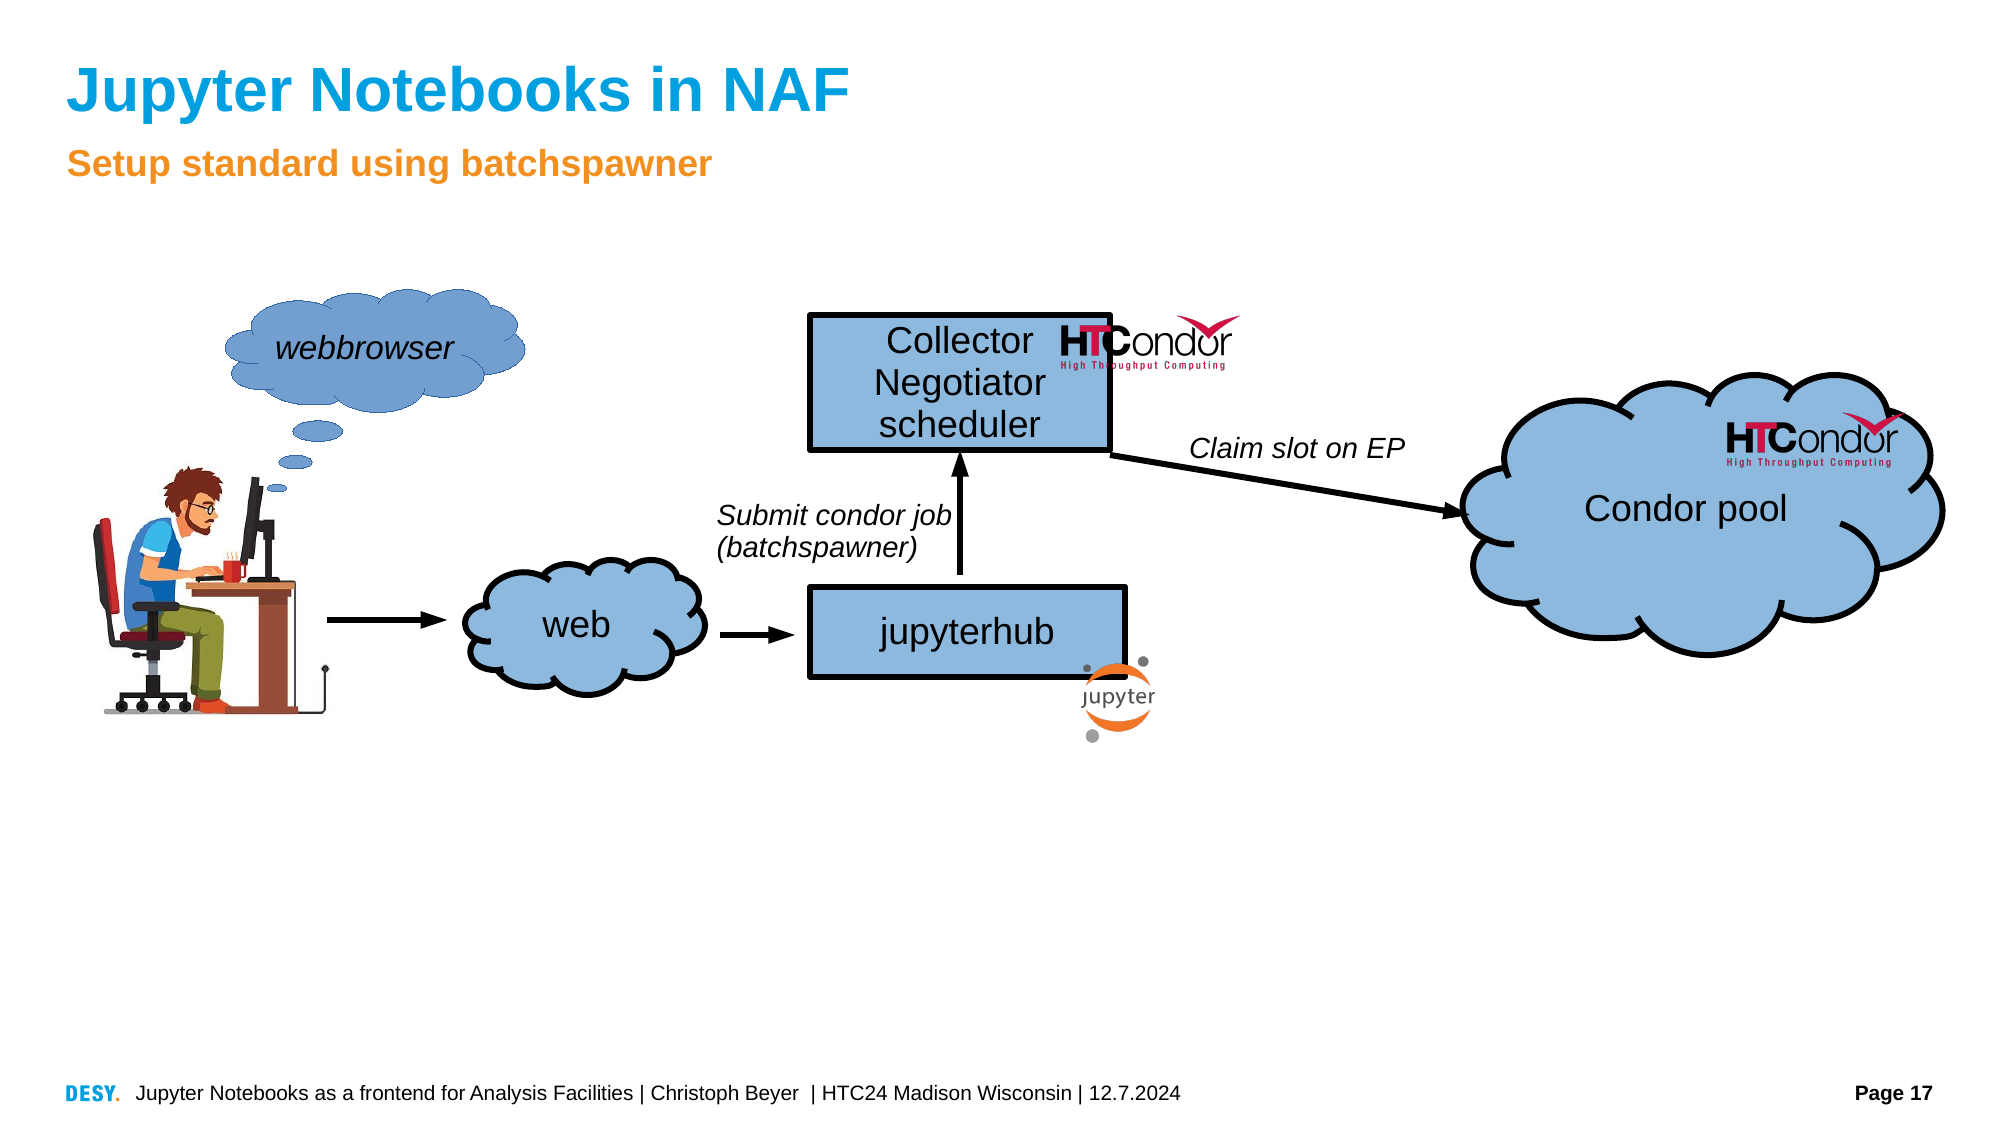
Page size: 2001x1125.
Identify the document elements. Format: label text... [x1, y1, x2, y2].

picture [43, 422, 376, 754]
picture [1080, 655, 1156, 743]
text_box web [465, 559, 706, 696]
text_box webbrowser [292, 420, 343, 442]
title Jupyter Notebooks in NAF [66, 57, 1933, 132]
list Setup standard using batchspawner [66, 134, 1933, 197]
text_box webbrowser [225, 289, 526, 413]
picture [1059, 315, 1242, 371]
text_box webbrowser [278, 455, 313, 469]
picture [1725, 412, 1908, 468]
text_box Jupyter Notebooks as a frontend for Analysis Facilities | Christoph Beyer | HTC24 Madison Wisconsin | 12.7.2024 [129, 1079, 1762, 1110]
text_box Collector Negotiator scheduler [810, 314, 1111, 451]
text_box Claim slot on EP [1174, 424, 1512, 500]
text_box Condor pool [1462, 375, 1943, 656]
text_box Submit condor job (batchspawner) [701, 491, 1040, 572]
text_box jupyterhub [810, 586, 1126, 677]
